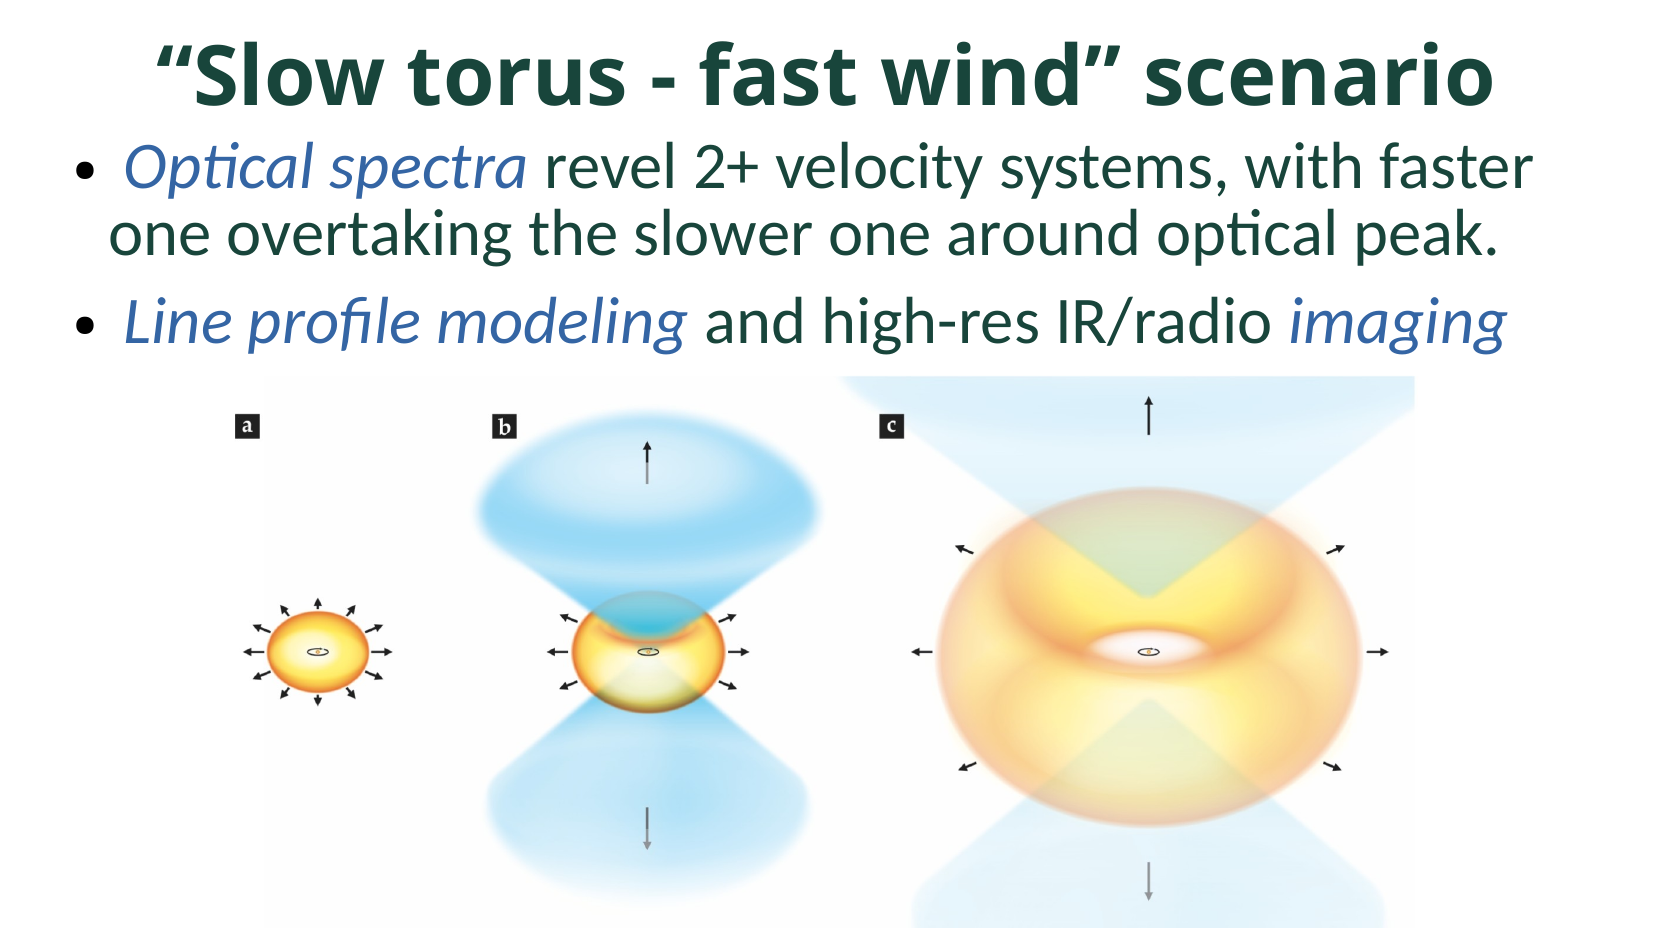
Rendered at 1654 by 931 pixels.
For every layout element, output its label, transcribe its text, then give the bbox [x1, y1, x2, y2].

subtitle Optical spectra revel 2+ velocity systems, with faster one overtaking the slower one around optical peak. Line profile modeling and high-res IR/radio imaging [73, 51, 1581, 361]
title “Slow torus - fast wind” scenario [82, 0, 1571, 51]
picture [225, 361, 1429, 928]
